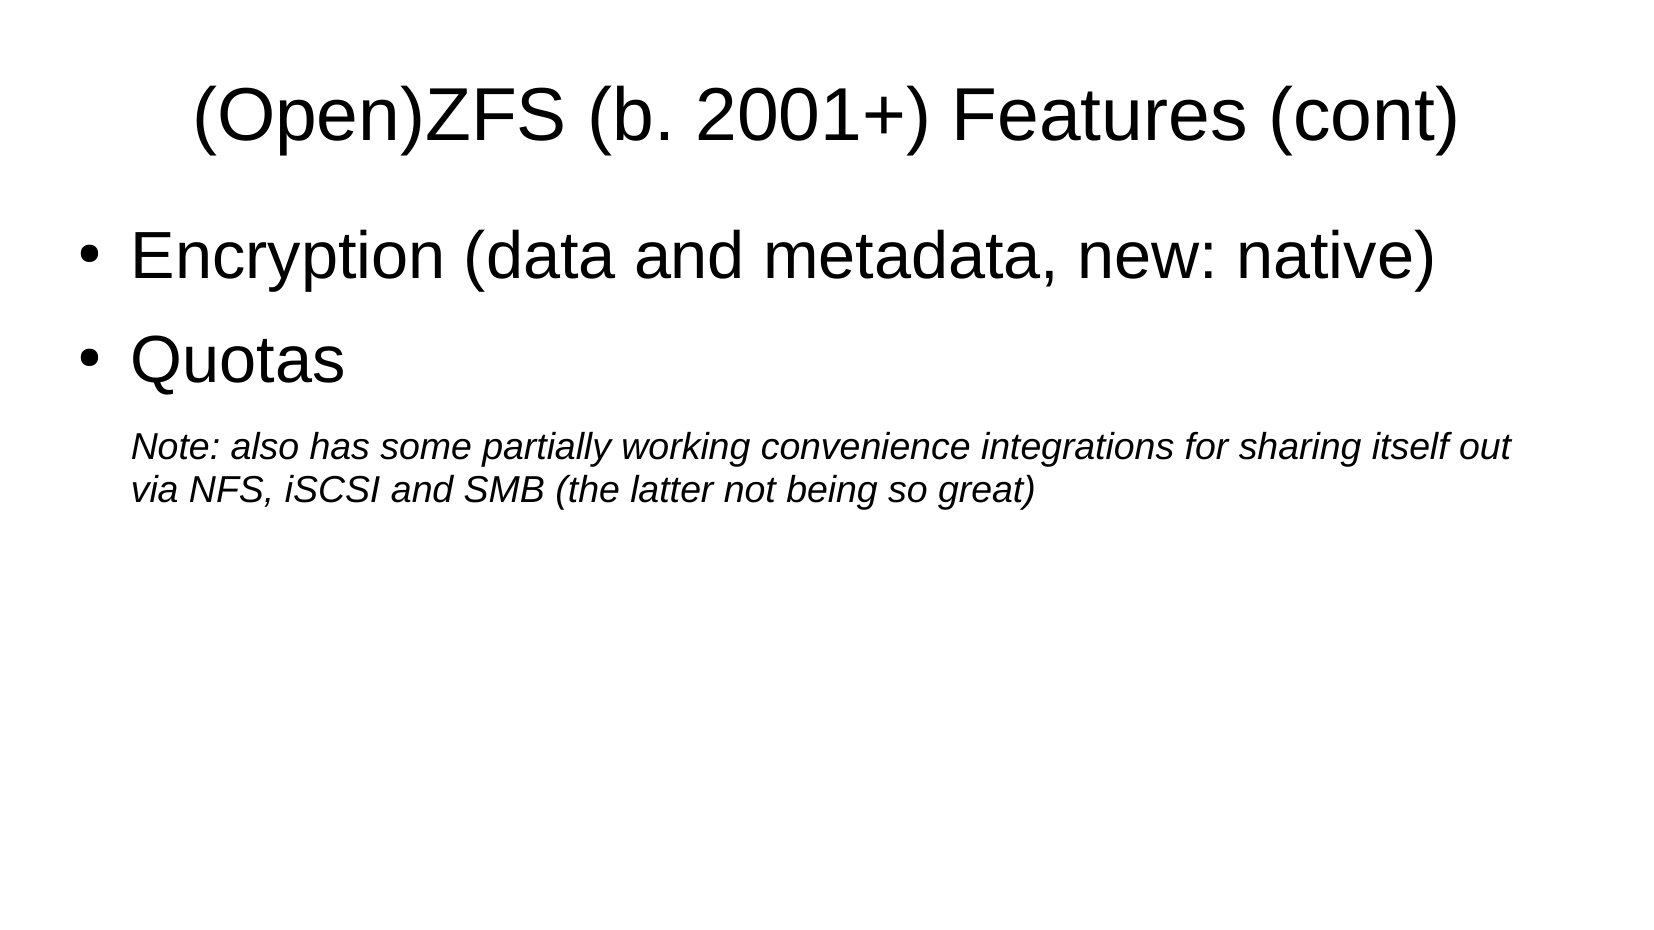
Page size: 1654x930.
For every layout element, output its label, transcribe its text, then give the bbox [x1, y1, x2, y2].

title (Open)ZFS (b. 2001+) Features (cont) [82, 37, 1571, 193]
list Encryption (data and metadata, new: native) Quotas Note: also has some partially working convenience integrations for sharing itself out via NFS, iSCSI and SMB (the latter not being so great) [59, 217, 1548, 757]
